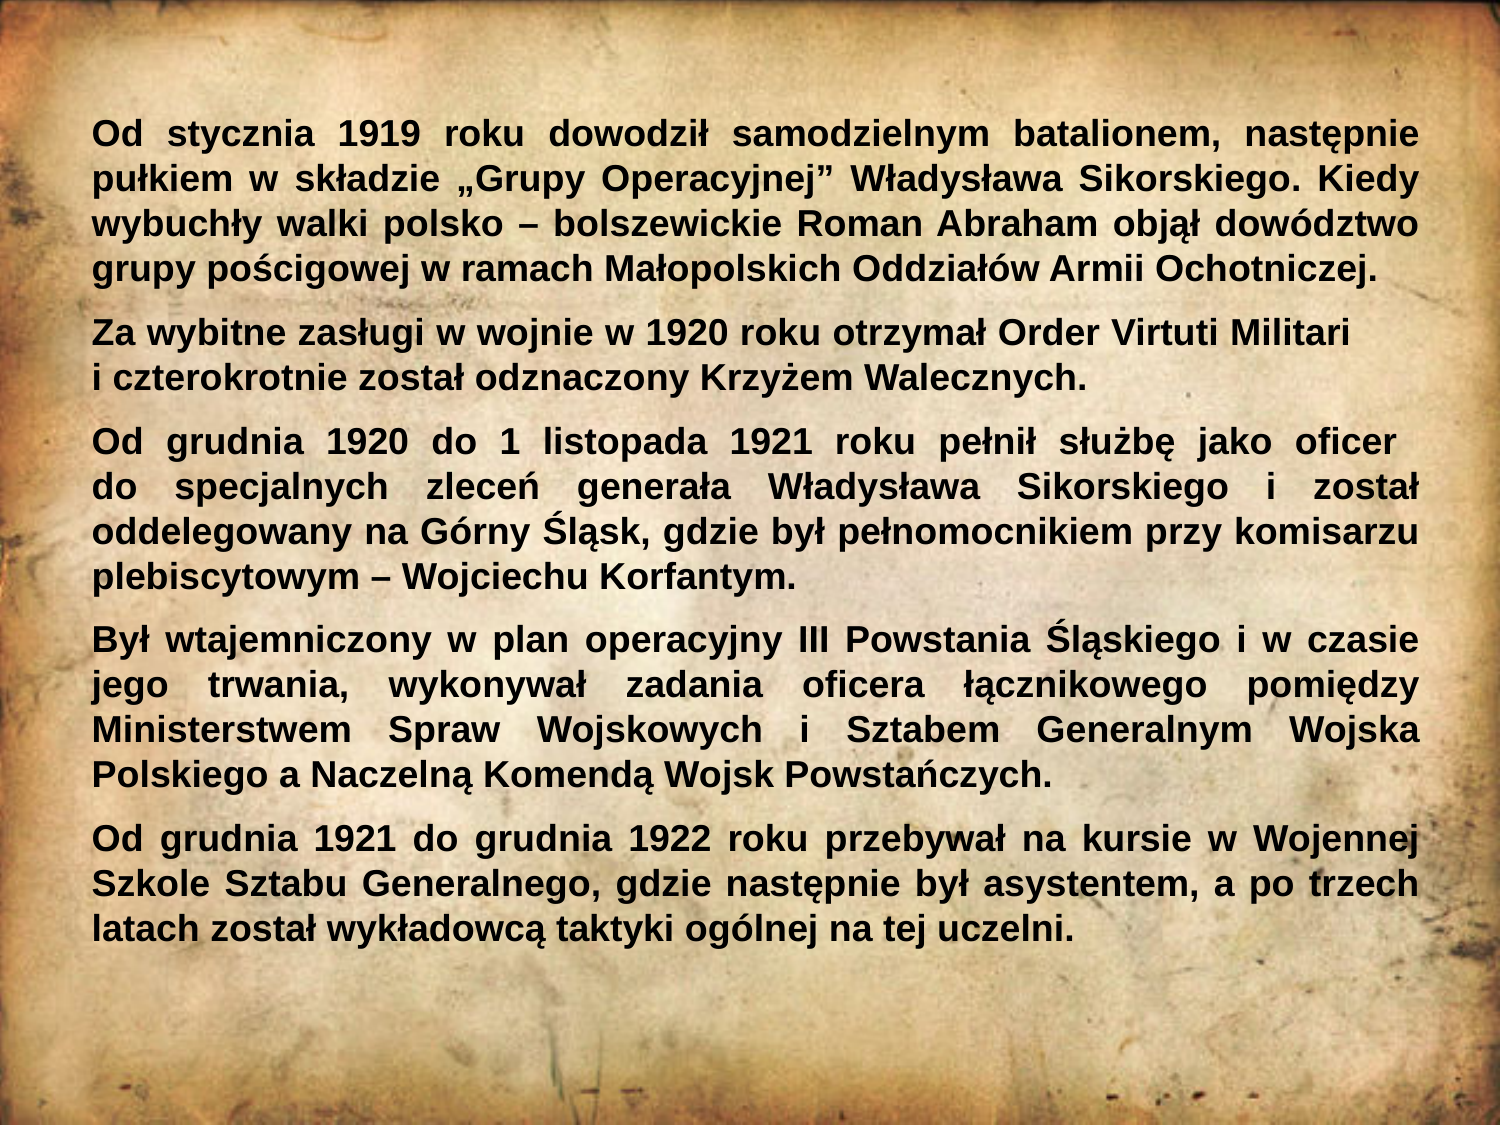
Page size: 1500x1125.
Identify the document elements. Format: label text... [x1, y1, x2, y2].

text_box Od stycznia 1919 roku dowodził samodzielnym batalionem, następnie pułkiem w składzie „Grupy Operacyjnej” Władysława Sikorskiego. Kiedy wybuchły walki polsko – bolszewickie Roman Abraham objął dowództwo grupy pościgowej w ramach Małopolskich Oddziałów Armii Ochotniczej. Za wybitne zasługi w wojnie w 1920 roku otrzymał Order Virtuti Militari i czterokrotnie został odznaczony Krzyżem Walecznych. Od grudnia 1920 do 1 listopada 1921 roku pełnił służbę jako oficer do specjalnych zleceń generała Władysława Sikorskiego i został oddelegowany na Górny Śląsk, gdzie był pełnomocnikiem przy komisarzu plebiscytowym – Wojciechu Korfantym. Był wtajemniczony w plan operacyjny III Powstania Śląskiego i w czasie jego trwania, wykonywał zadania oficera łącznikowego pomiędzy Ministerstwem Spraw Wojskowych i Sztabem Generalnym Wojska Polskiego a Naczelną Komendą Wojsk Powstańczych. Od grudnia 1921 do grudnia 1922 roku przebywał na kursie w Wojennej Szkole Sztabu Generalnego, gdzie następnie był asystentem, a po trzech latach został wykładowcą taktyki ogólnej na tej uczelni. [76, 101, 1436, 957]
picture [0, 0, 1500, 1125]
